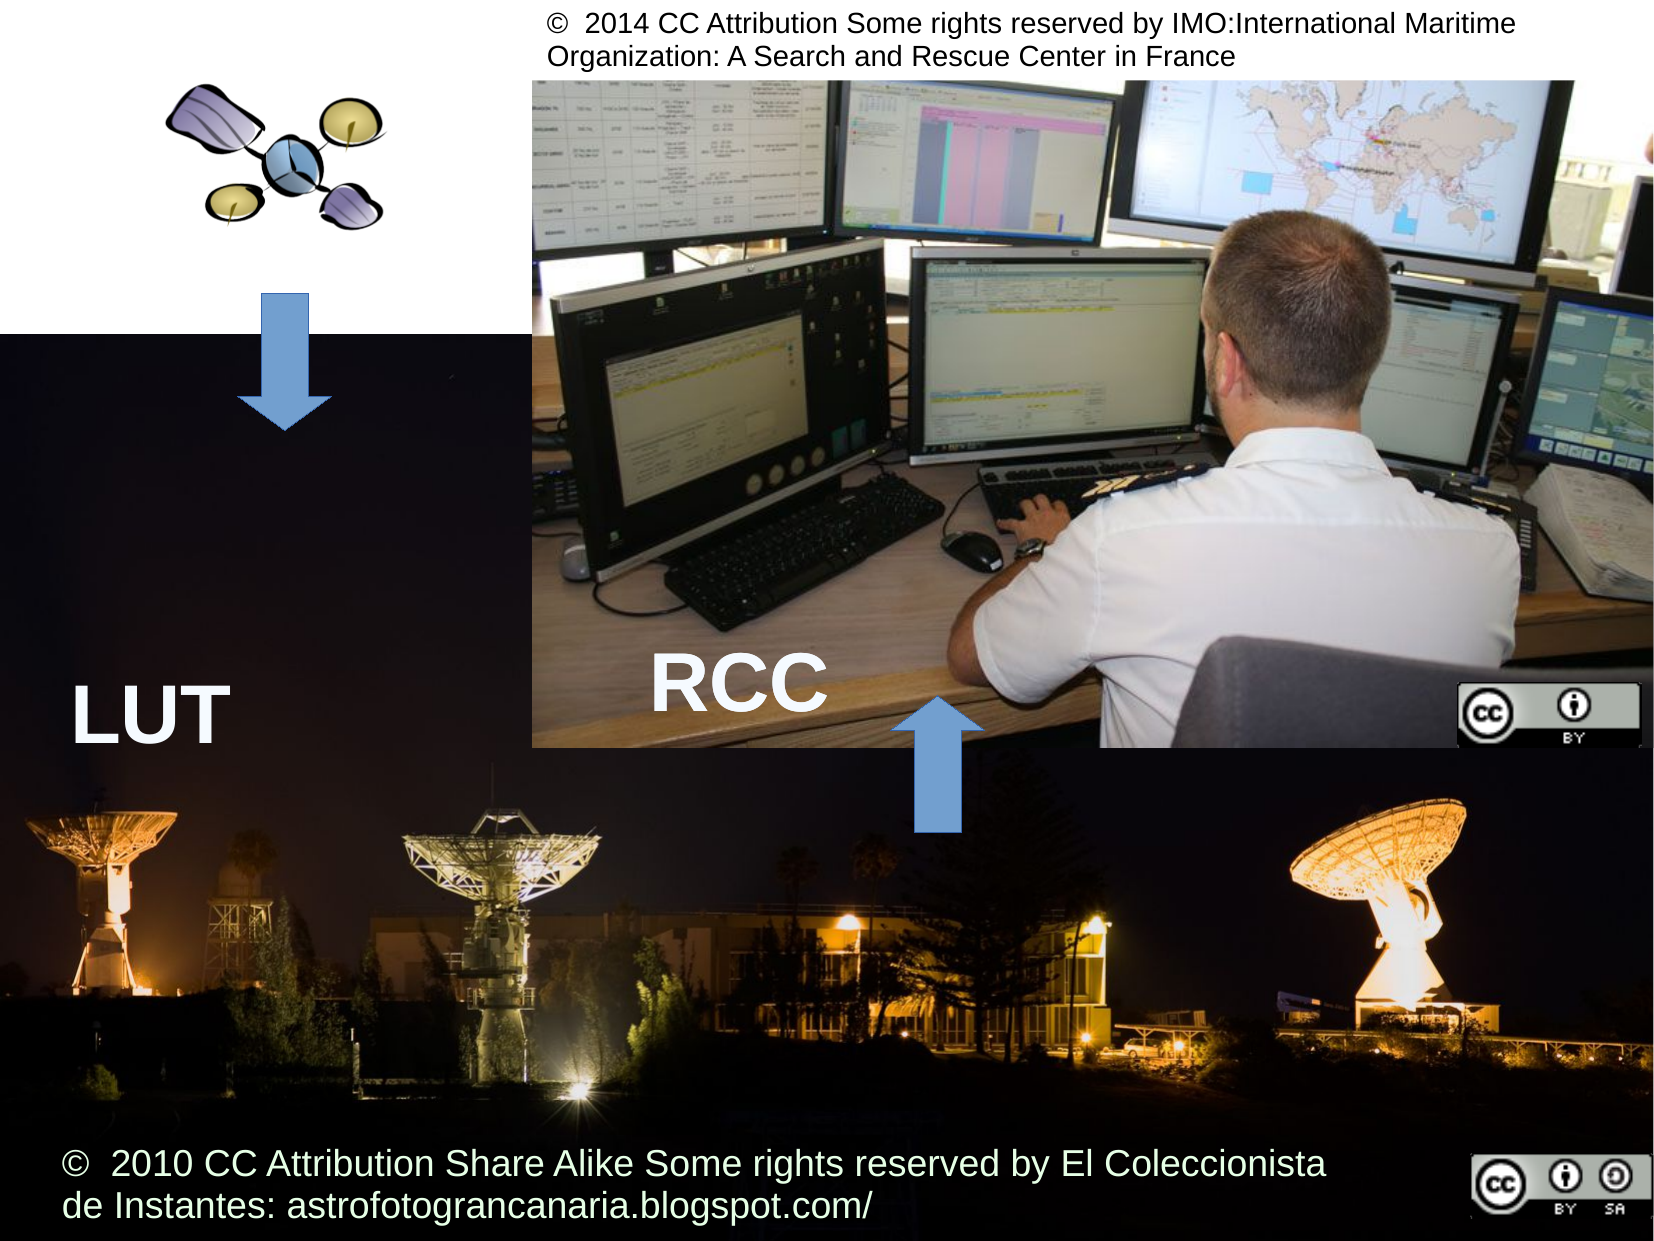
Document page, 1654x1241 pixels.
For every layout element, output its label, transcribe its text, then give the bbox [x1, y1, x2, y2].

text_box [237, 293, 332, 431]
text_box © 2014 CC Attribution Some rights reserved by IMO:International Maritime Organization: A Search and Rescue Center in France [532, 0, 1654, 81]
picture [0, 81, 1654, 1241]
picture [37, 0, 488, 319]
text_box © 2010 CC Attribution Share Alike Some rights reserved by El Coleccionista de Instantes: astrofotograncanaria.blogspot.com/ [47, 1135, 1578, 1235]
text_box [890, 695, 985, 833]
text_box LUT [55, 660, 247, 769]
text_box RCC [634, 628, 845, 737]
